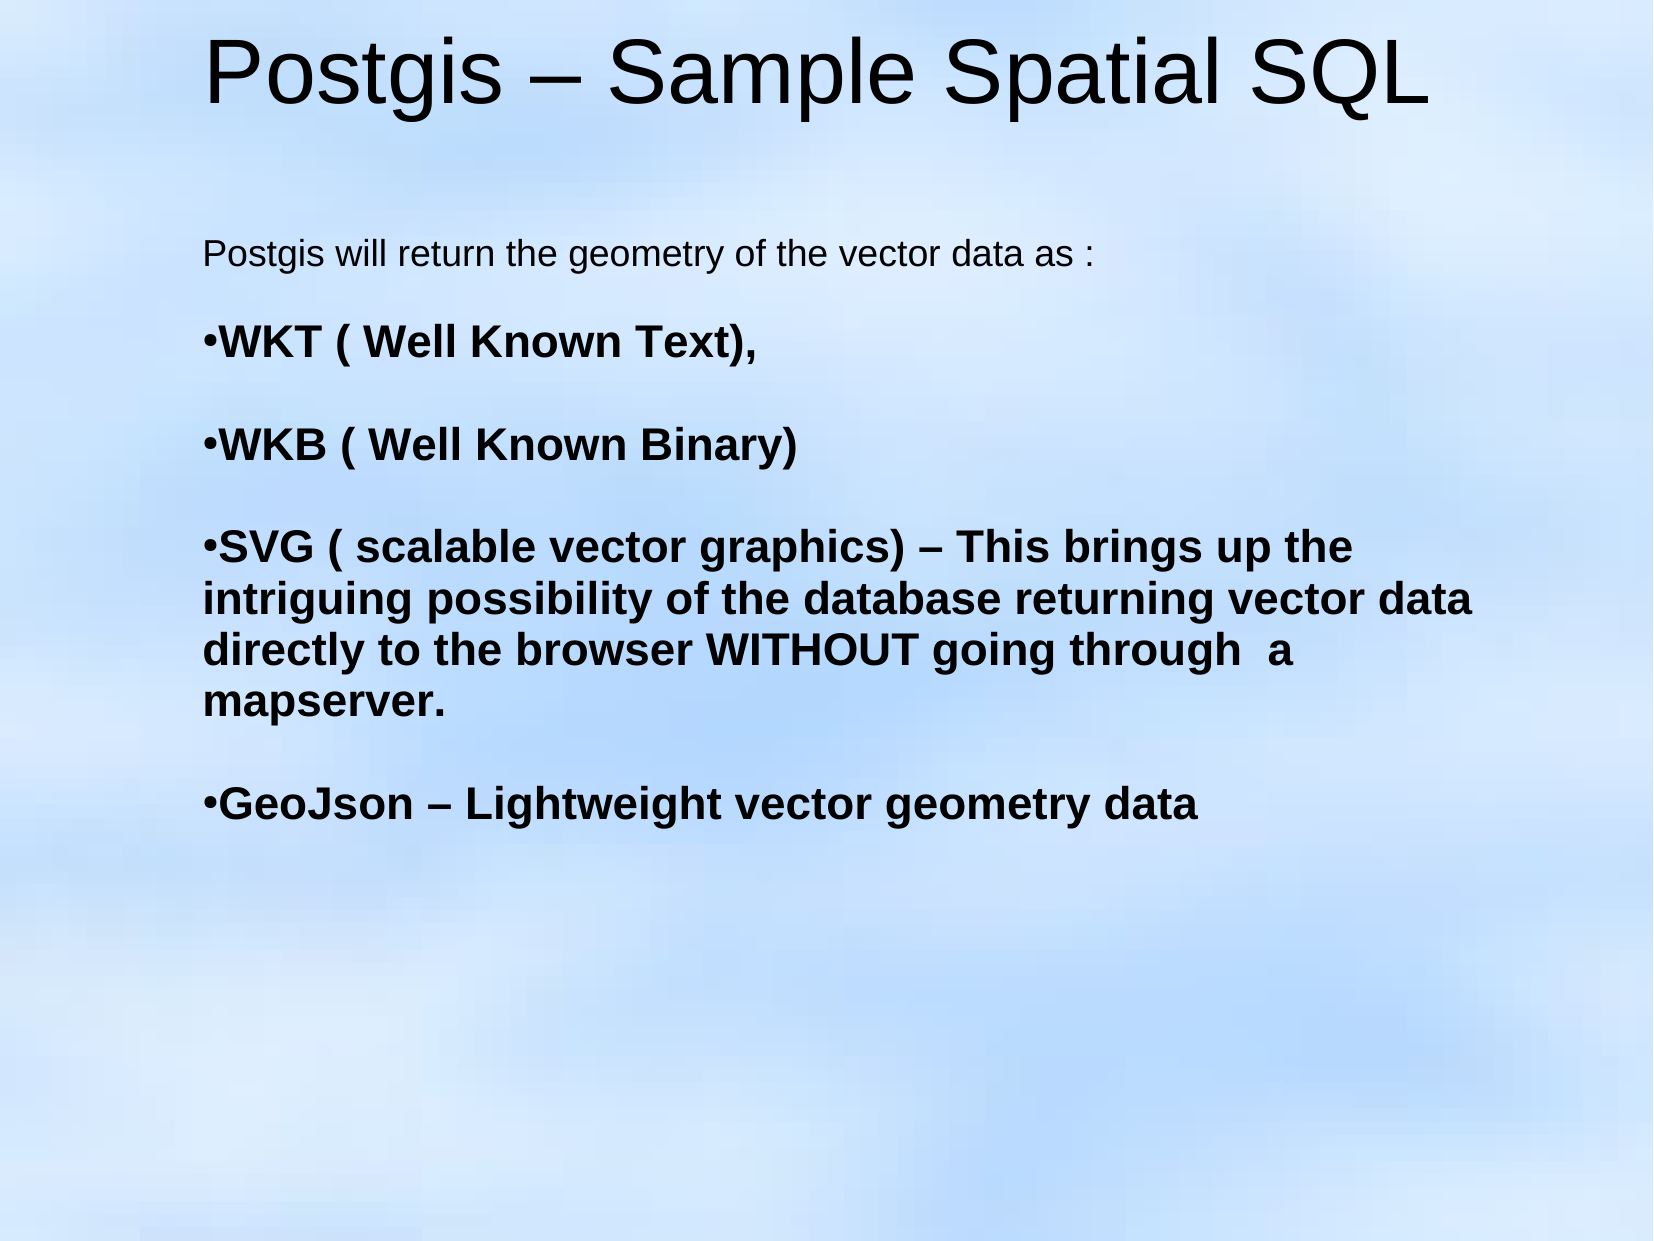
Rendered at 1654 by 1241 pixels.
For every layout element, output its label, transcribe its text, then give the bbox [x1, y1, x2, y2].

picture [0, 0, 1654, 1241]
title Postgis – Sample Spatial SQL [74, 0, 1563, 145]
text_box Postgis will return the geometry of the vector data as : WKT ( Well Known Text), WKB ( Well Known Binary) SVG ( scalable vector graphics) – This brings up the intriguing possibility of the database returning vector data directly to the browser WITHOUT going through a mapserver. GeoJson – Lightweight vector geometry data [187, 224, 1538, 847]
